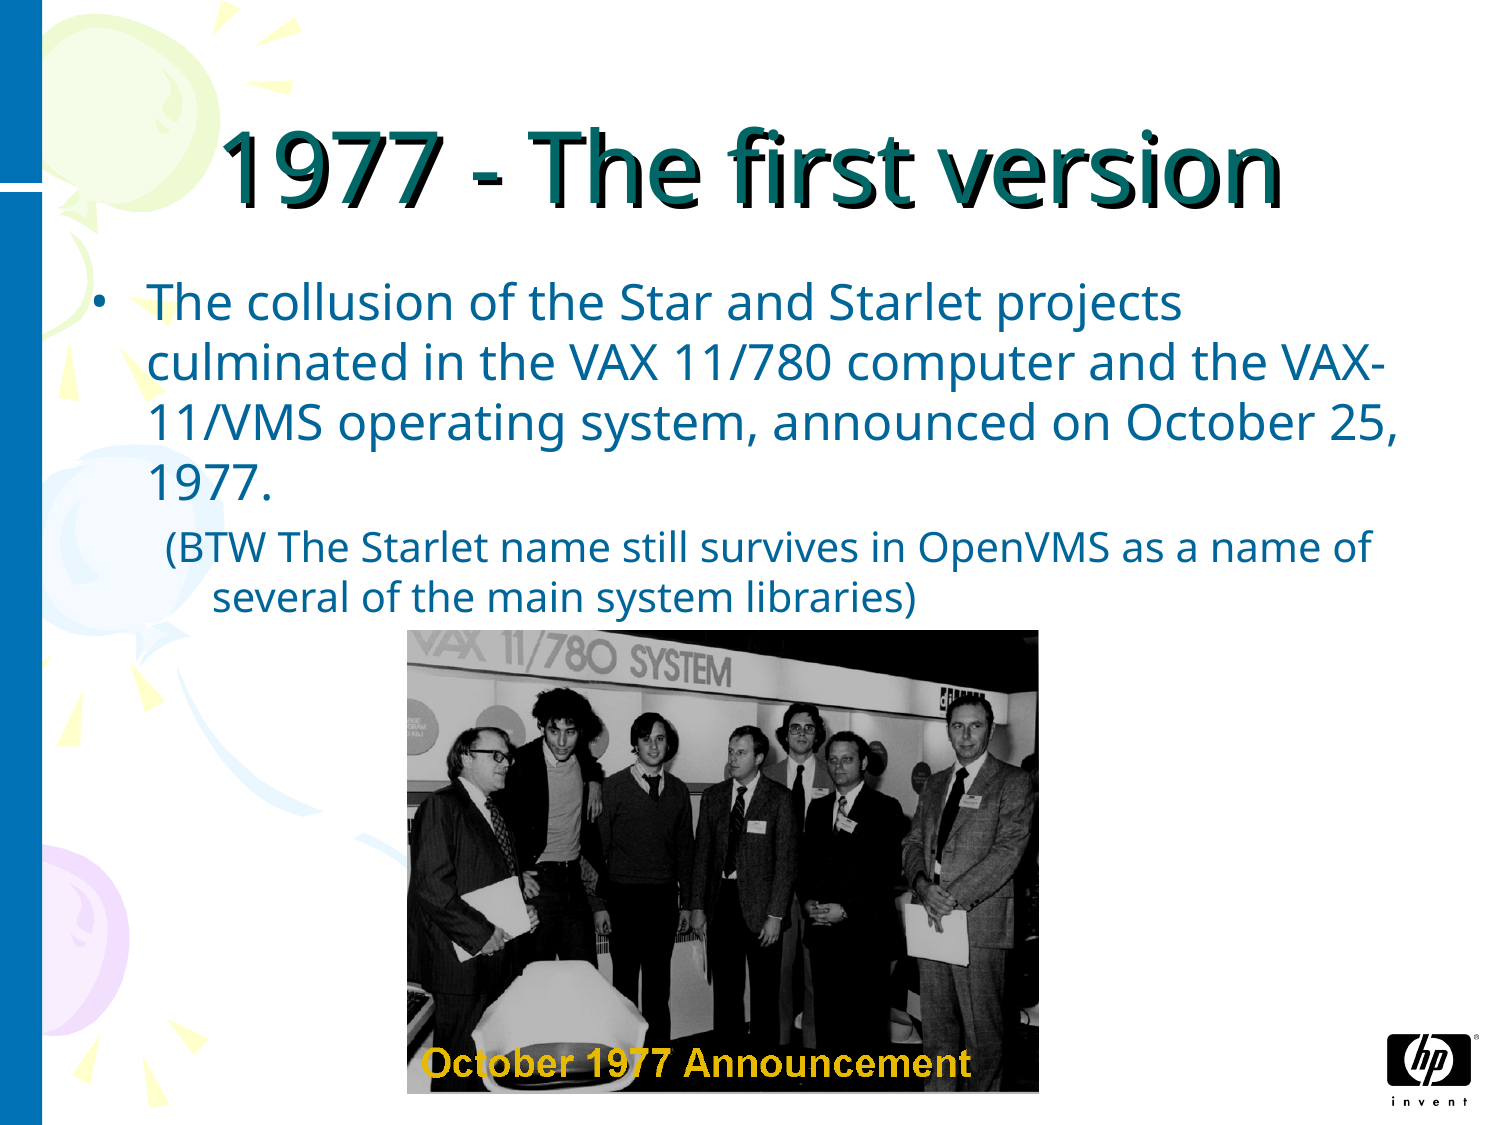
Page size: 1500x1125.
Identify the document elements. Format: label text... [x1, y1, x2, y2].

picture [407, 630, 1039, 1094]
list The collusion of the Star and Starlet projects culminated in the VAX 11/780 computer and the VAX-11/VMS operating system, announced on October 25, 1977. (BTW The Starlet name still survives in OpenVMS as a name of several of the main system libraries) [75, 262, 1426, 994]
picture [1387, 1034, 1479, 1106]
title 1977 - The first version [72, 16, 1426, 233]
